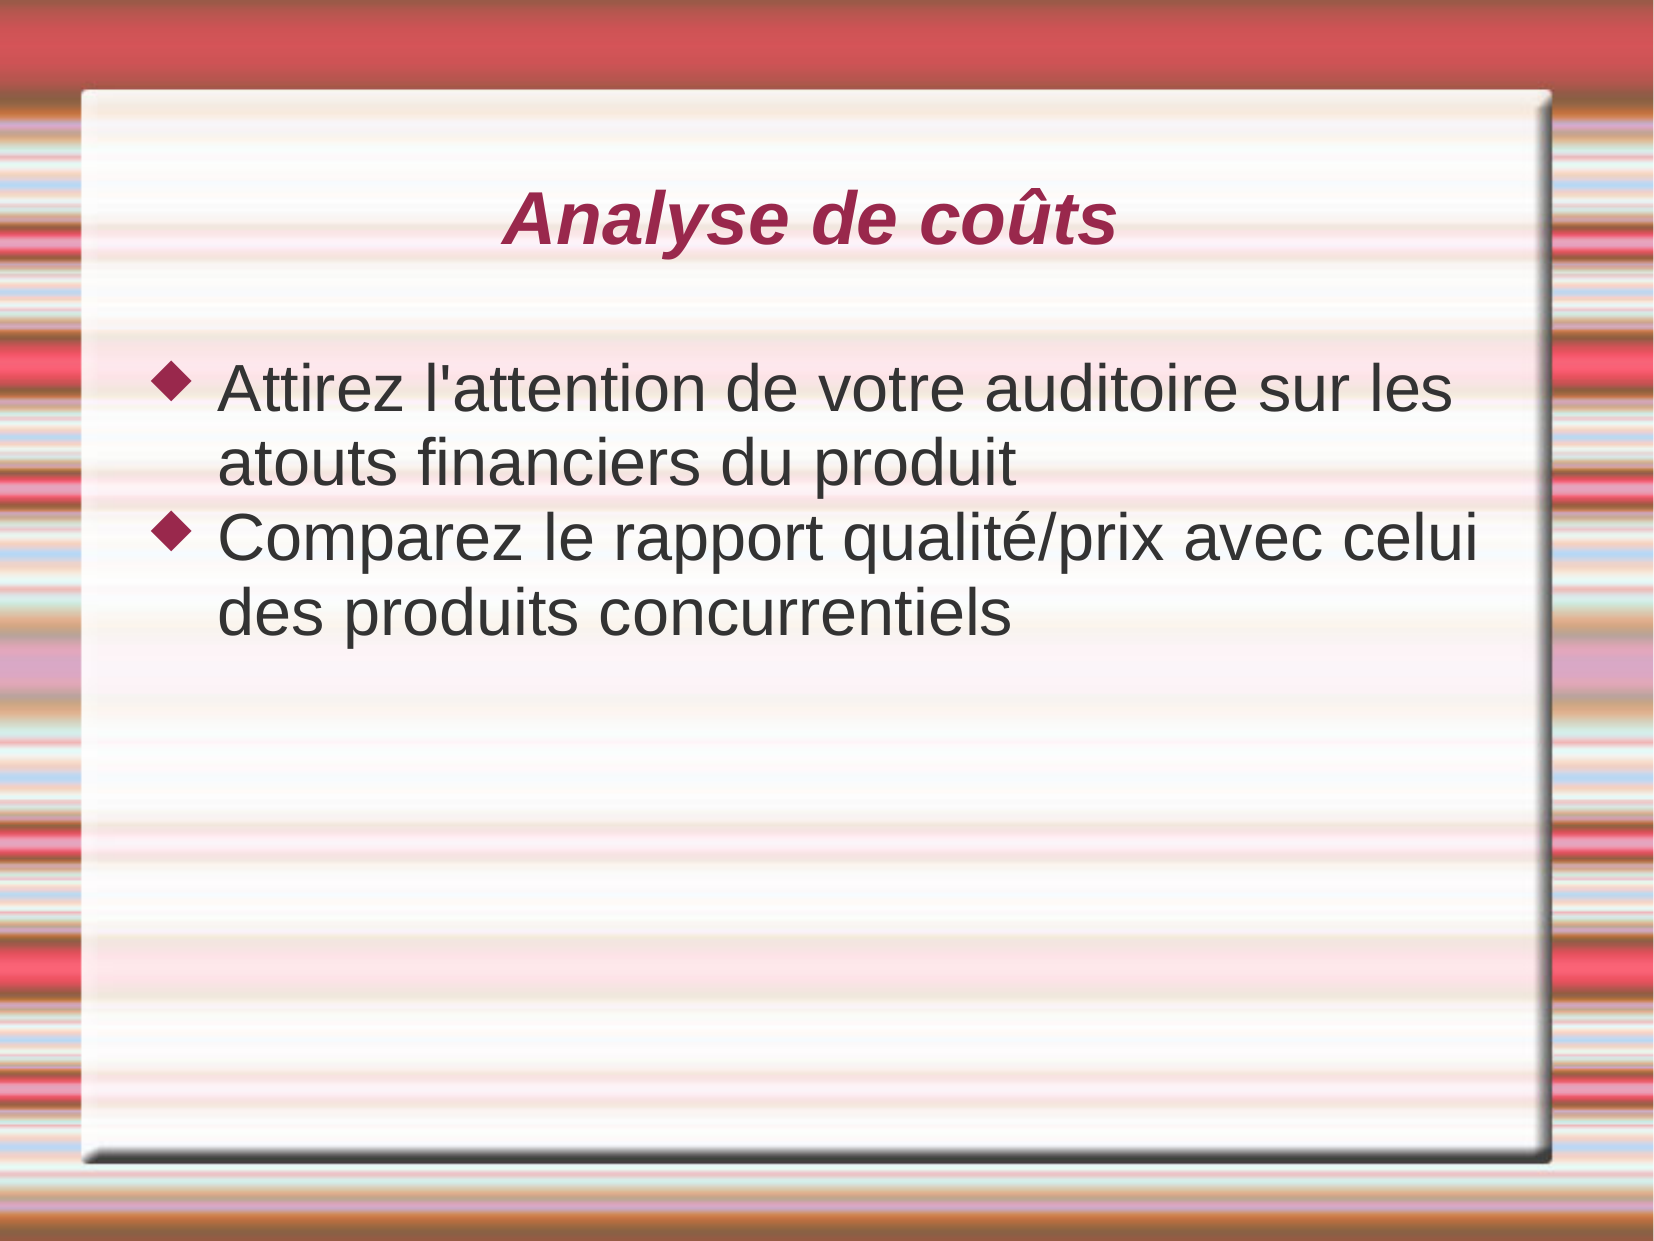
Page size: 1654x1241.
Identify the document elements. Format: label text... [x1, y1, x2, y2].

picture [0, 0, 1654, 1241]
list Attirez l'attention de votre auditoire sur les atouts financiers du produit Comparez le rapport qualité/prix avec celui des produits concurrentiels [134, 350, 1516, 1133]
title Analyse de coûts [88, 114, 1534, 322]
